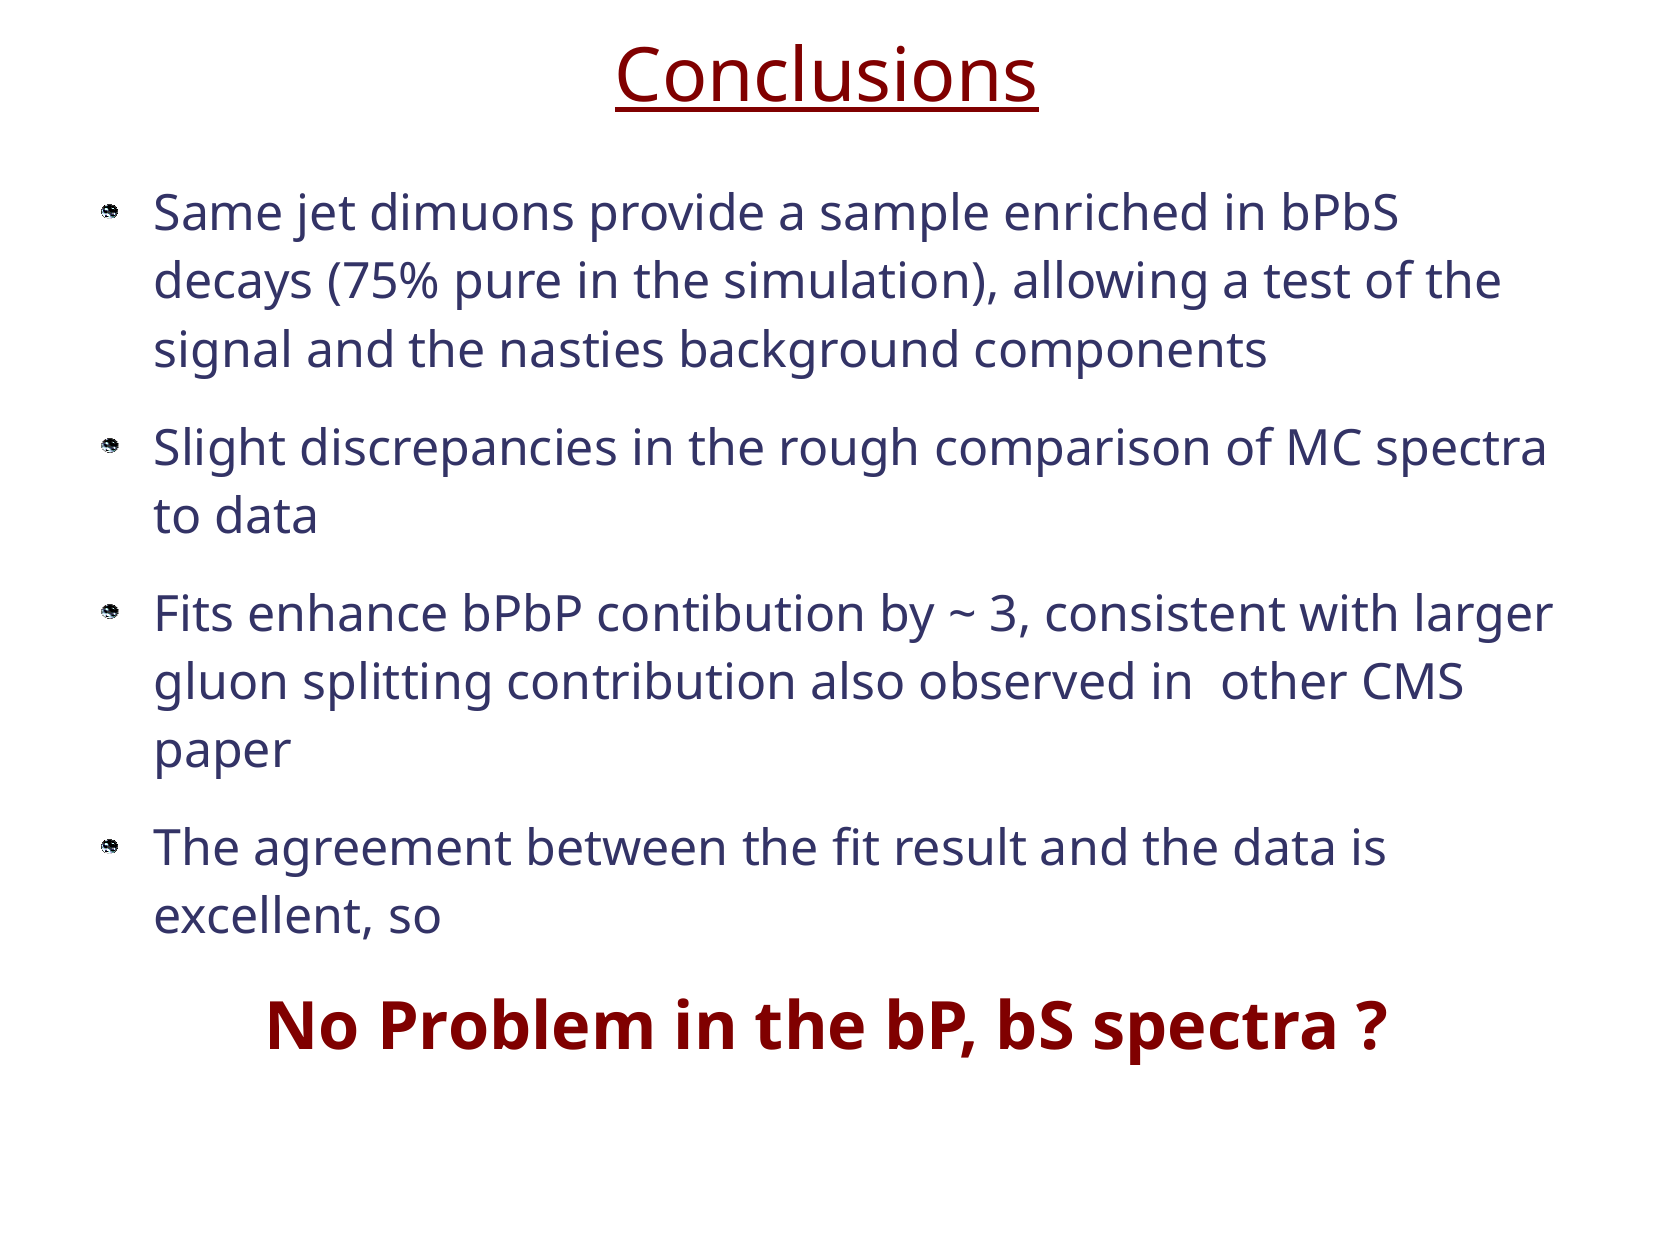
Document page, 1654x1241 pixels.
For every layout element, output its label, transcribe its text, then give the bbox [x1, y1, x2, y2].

list Same jet dimuons provide a sample enriched in bPbS decays (75% pure in the simulation), allowing a test of the signal and the nasties background components Slight discrepancies in the rough comparison of MC spectra to data Fits enhance bPbP contibution by ~ 3, consistent with larger gluon splitting contribution also observed in other CMS paper The agreement between the fit result and the data is excellent, so No Problem in the bP, bS spectra ? [82, 177, 1571, 1094]
title Conclusions [129, 13, 1524, 130]
